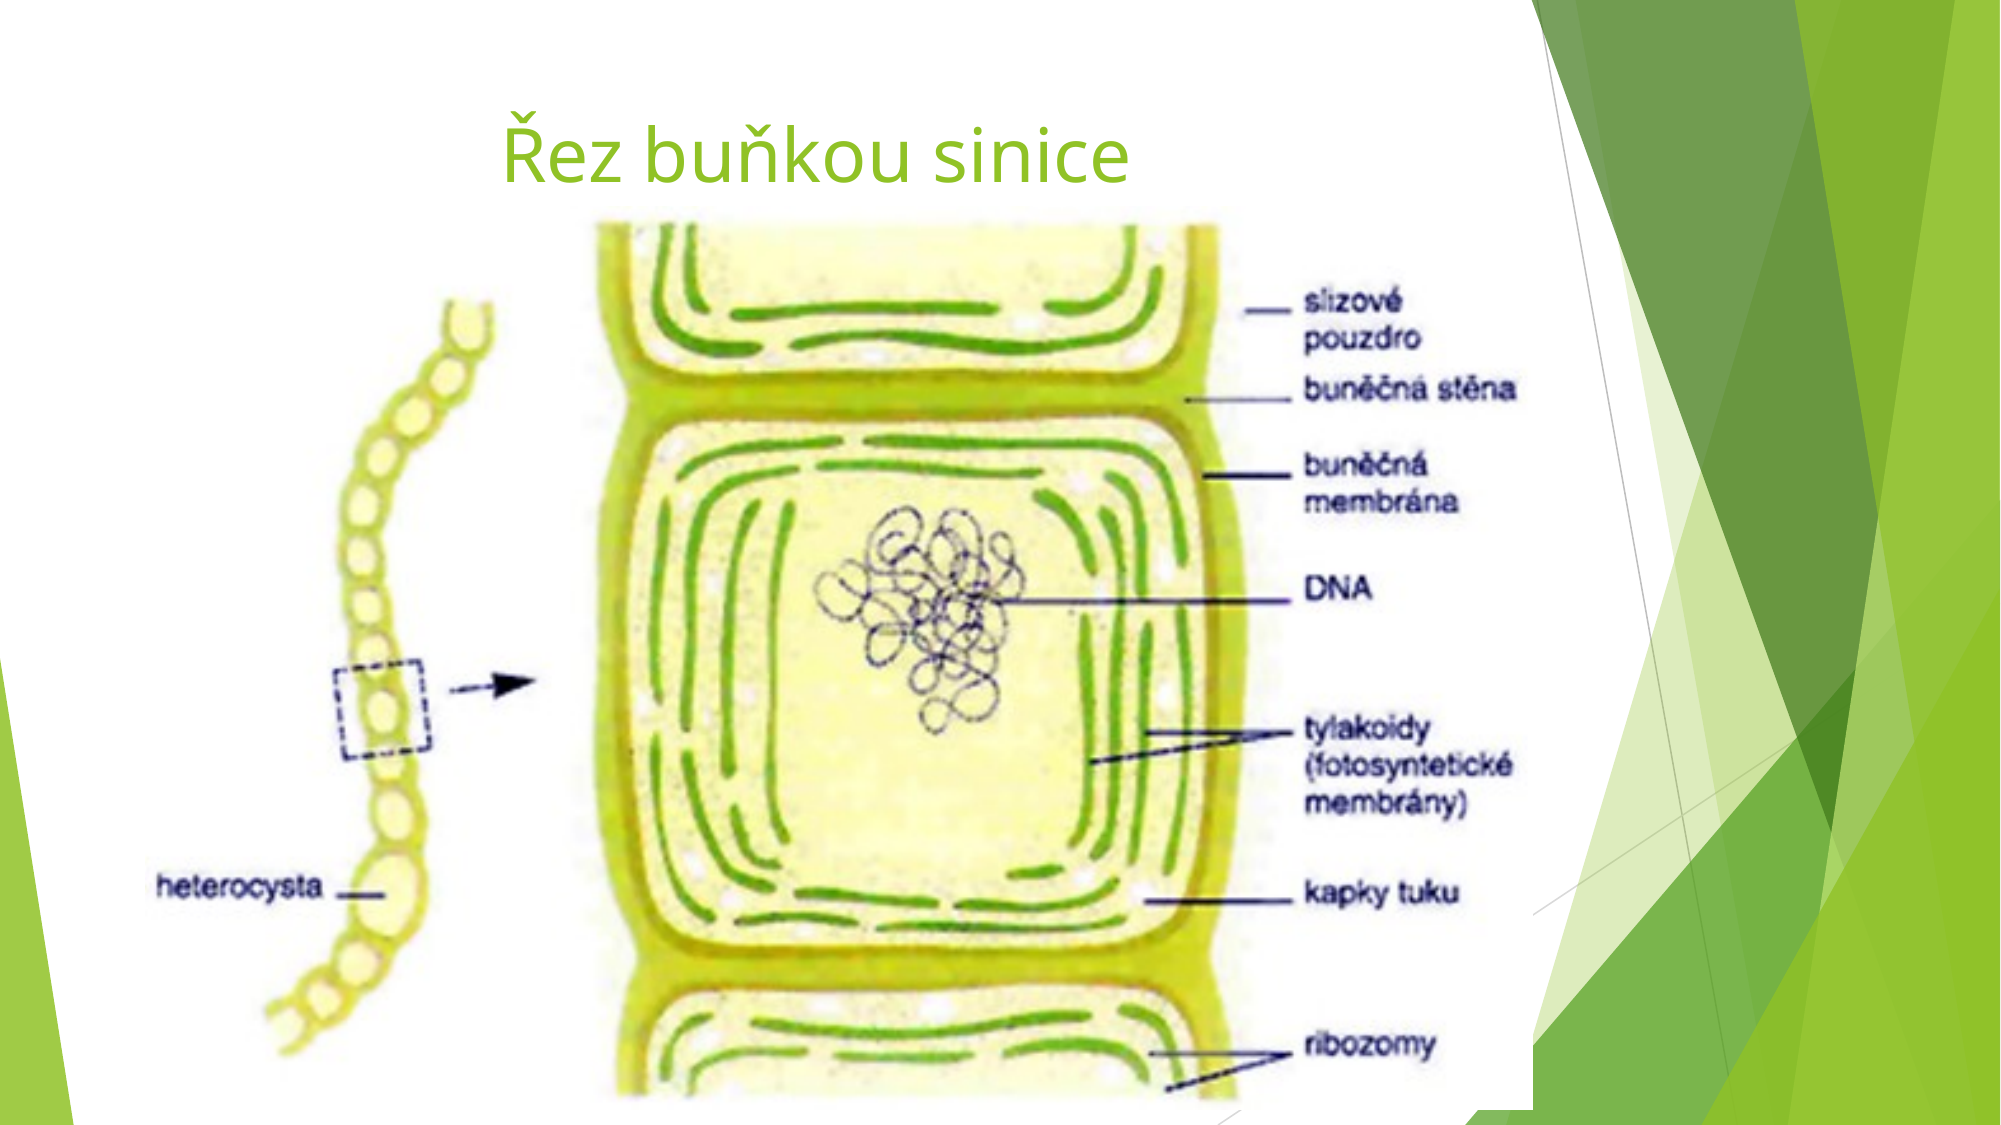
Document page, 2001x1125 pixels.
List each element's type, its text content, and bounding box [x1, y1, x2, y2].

picture [145, 207, 1533, 1110]
title Řez buňkou sinice [111, 99, 1522, 317]
